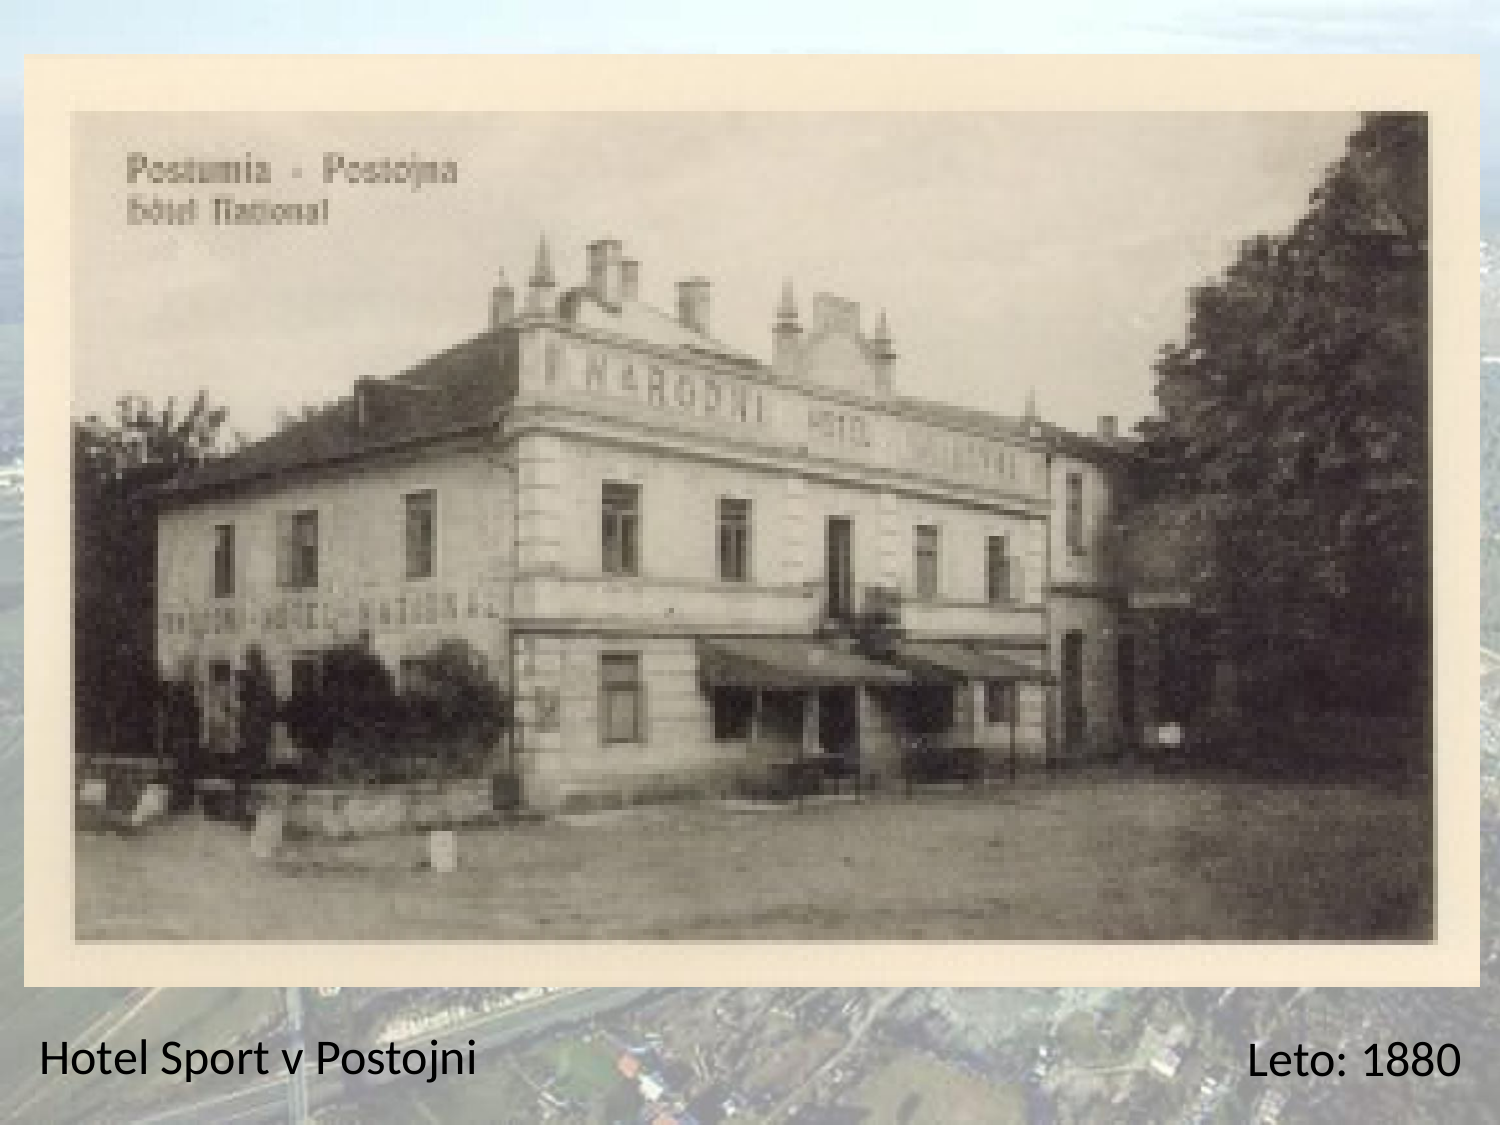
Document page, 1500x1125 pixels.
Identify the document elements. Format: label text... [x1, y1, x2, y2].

text_box Hotel Sport v Postojni [24, 1017, 518, 1093]
picture [0, 0, 1500, 1125]
text_box Leto: 1880 [1027, 1019, 1477, 1095]
